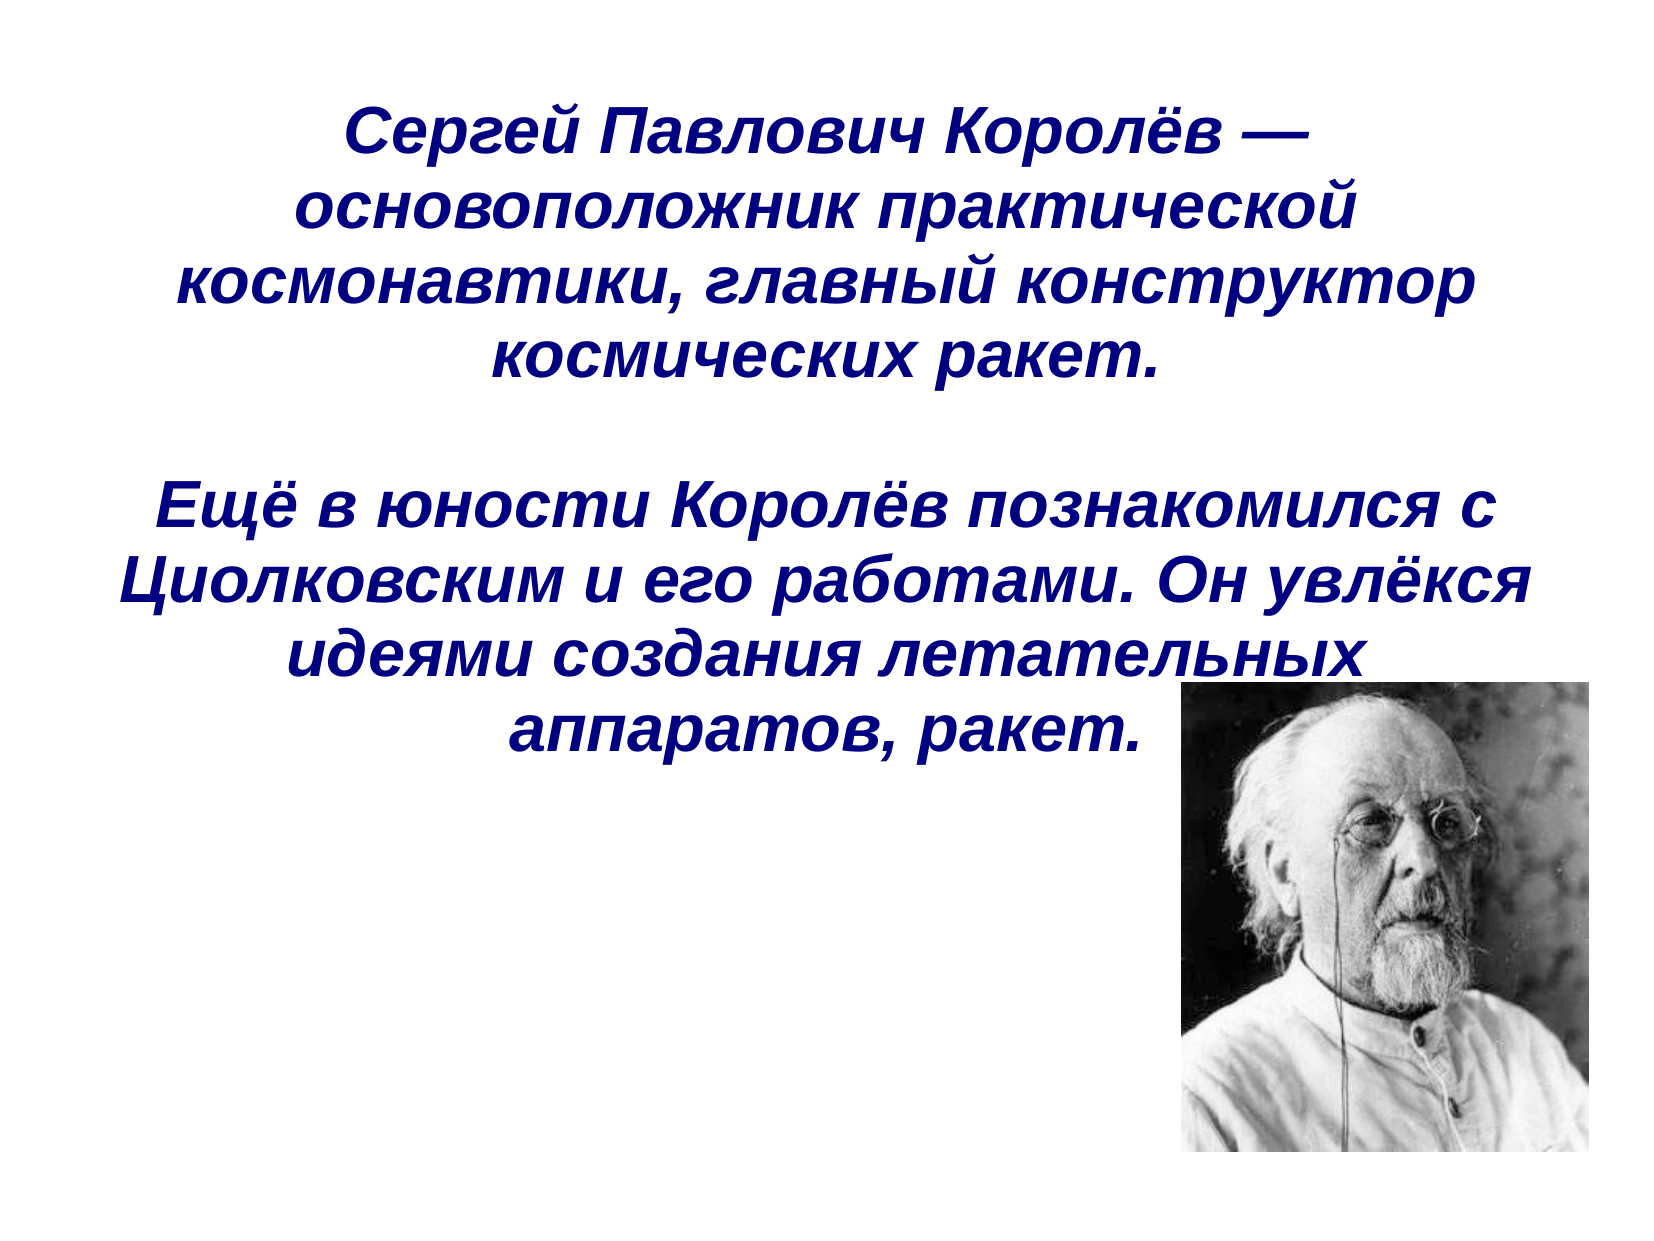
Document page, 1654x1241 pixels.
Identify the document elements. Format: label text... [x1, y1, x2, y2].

subtitle Сергей Павлович Королёв — основоположник практической космонавтики, главный конструктор космических ракет. Ещё в юности Королёв познакомился с Циолковским и его работами. Он увлёкся идеями создания летательных аппаратов, ракет. [82, 56, 1571, 1102]
picture [1181, 682, 1589, 1152]
